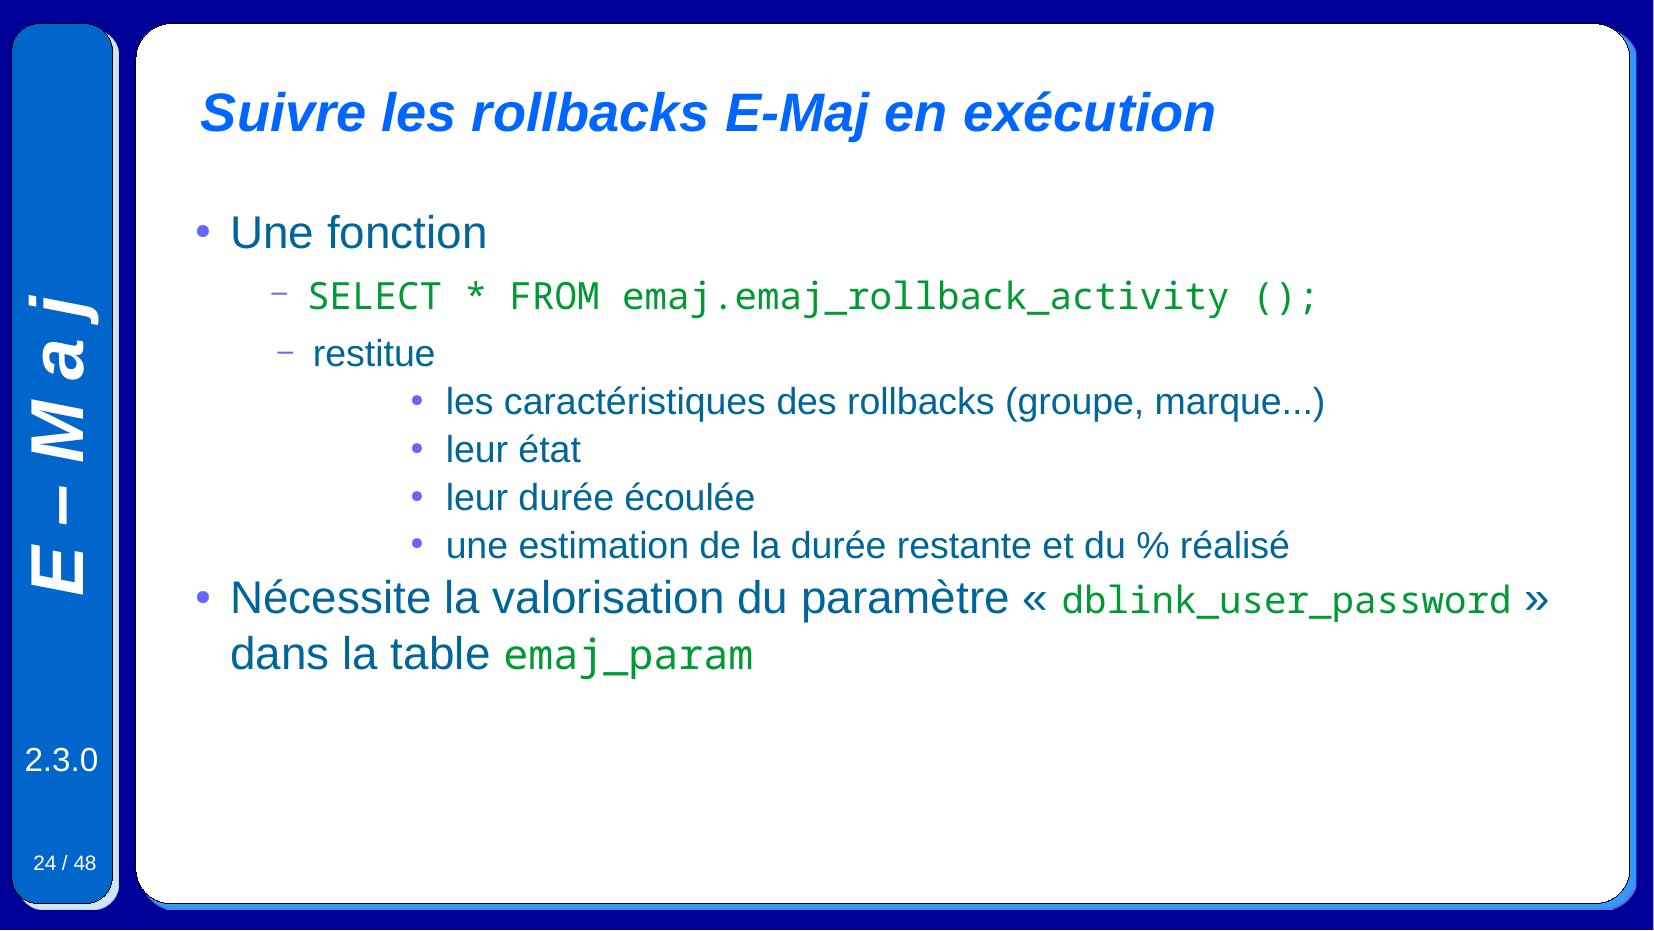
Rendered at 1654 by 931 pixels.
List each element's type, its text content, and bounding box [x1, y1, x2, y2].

title Suivre les rollbacks E-Maj en exécution [200, 34, 1575, 191]
list Une fonction SELECT * FROM emaj.emaj_rollback_activity (); restitue les caractéristiques des rollbacks (groupe, marque...) leur état leur durée écoulée une estimation de la durée restante et du % réalisé Nécessite la valorisation du paramètre « dblink_user_password » dans la table emaj_param [177, 206, 1587, 827]
